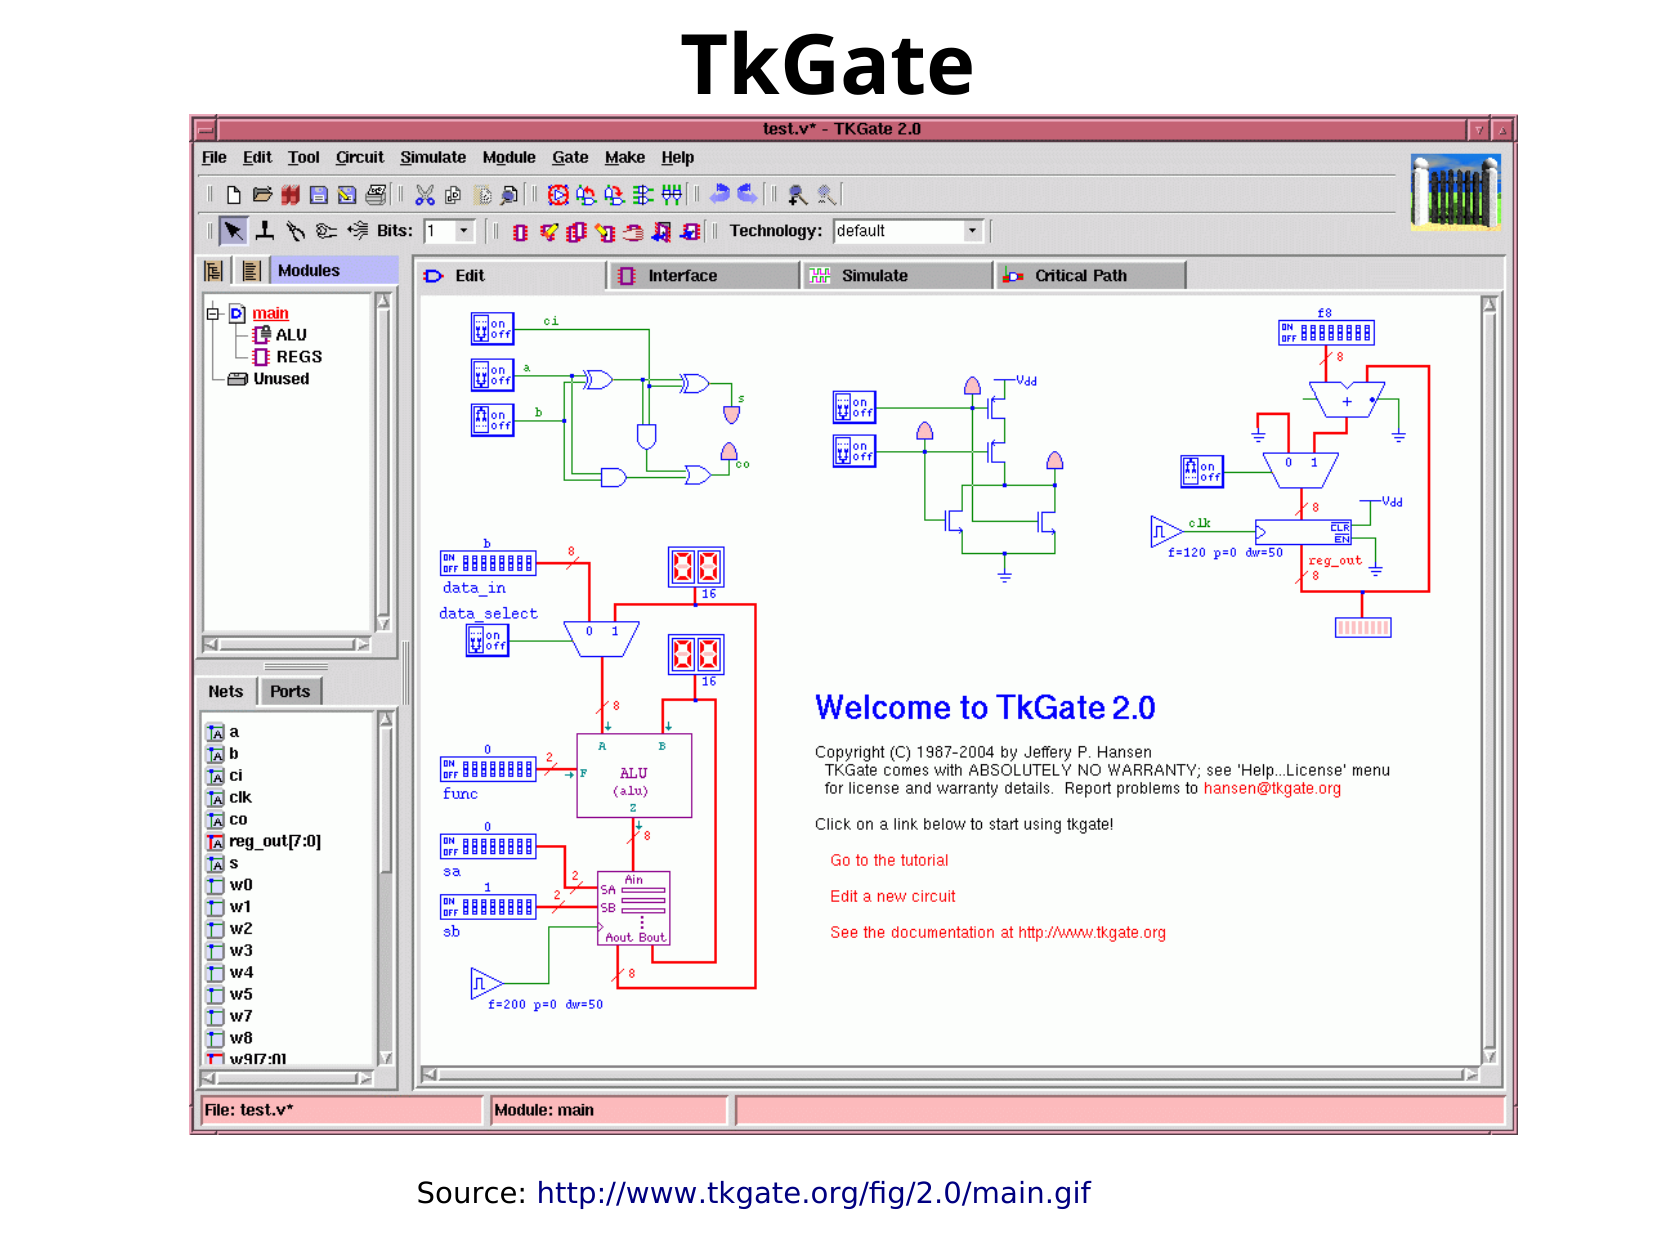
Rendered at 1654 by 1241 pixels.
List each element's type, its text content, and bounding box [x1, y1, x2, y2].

text_box TkGate [680, 5, 1044, 113]
picture [189, 114, 1518, 1135]
text_box Source: http://www.tkgate.org/fig/2.0/main.gif [416, 1176, 1252, 1214]
